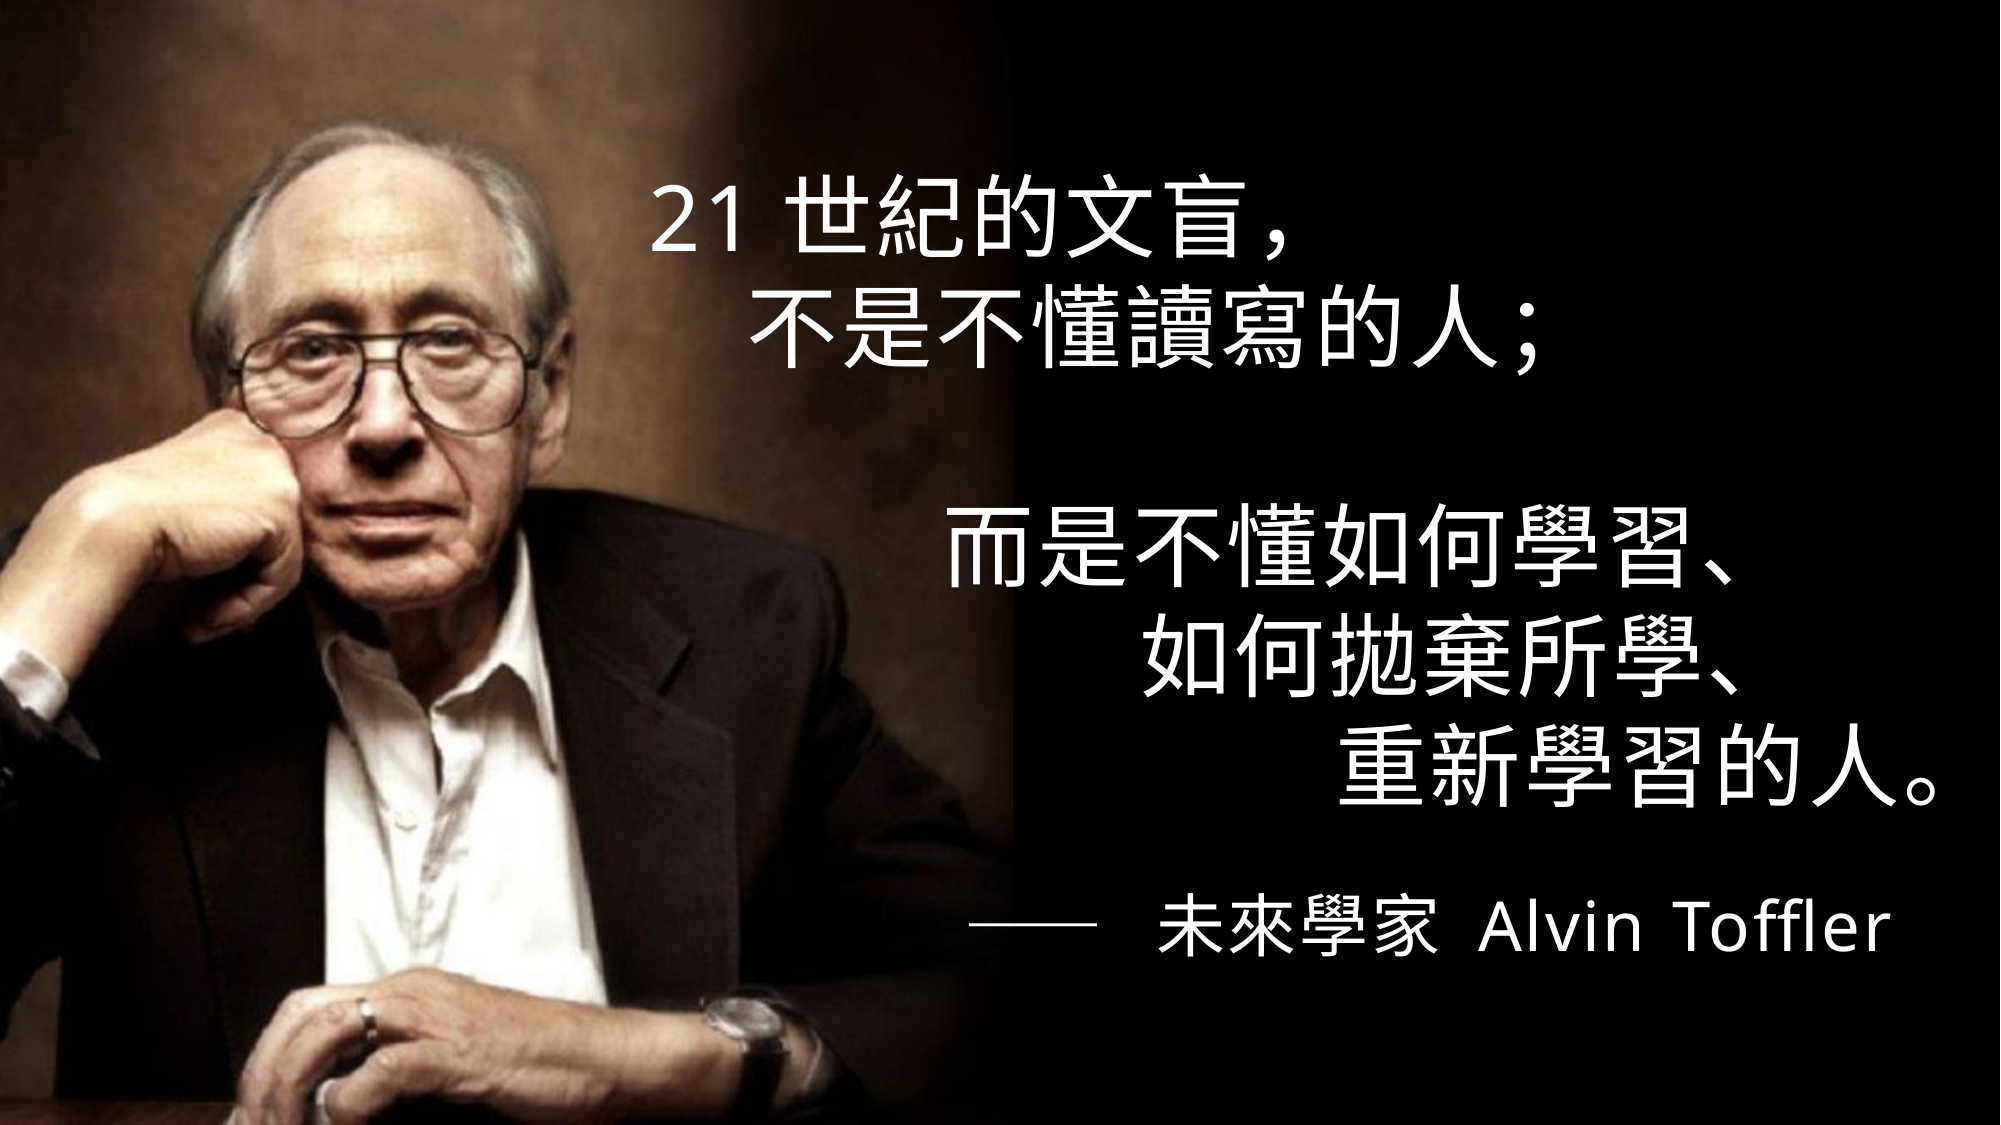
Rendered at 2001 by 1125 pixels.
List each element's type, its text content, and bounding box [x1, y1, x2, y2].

title 21世紀的文盲， 不是不懂讀寫的人； [647, 157, 1599, 381]
text_box [0, 0, 2000, 1125]
text_box 而是不懂如何學習、 如何拋棄所學、 重新學習的人。 ——未來學家 Alvin Toffler [941, 487, 1998, 970]
